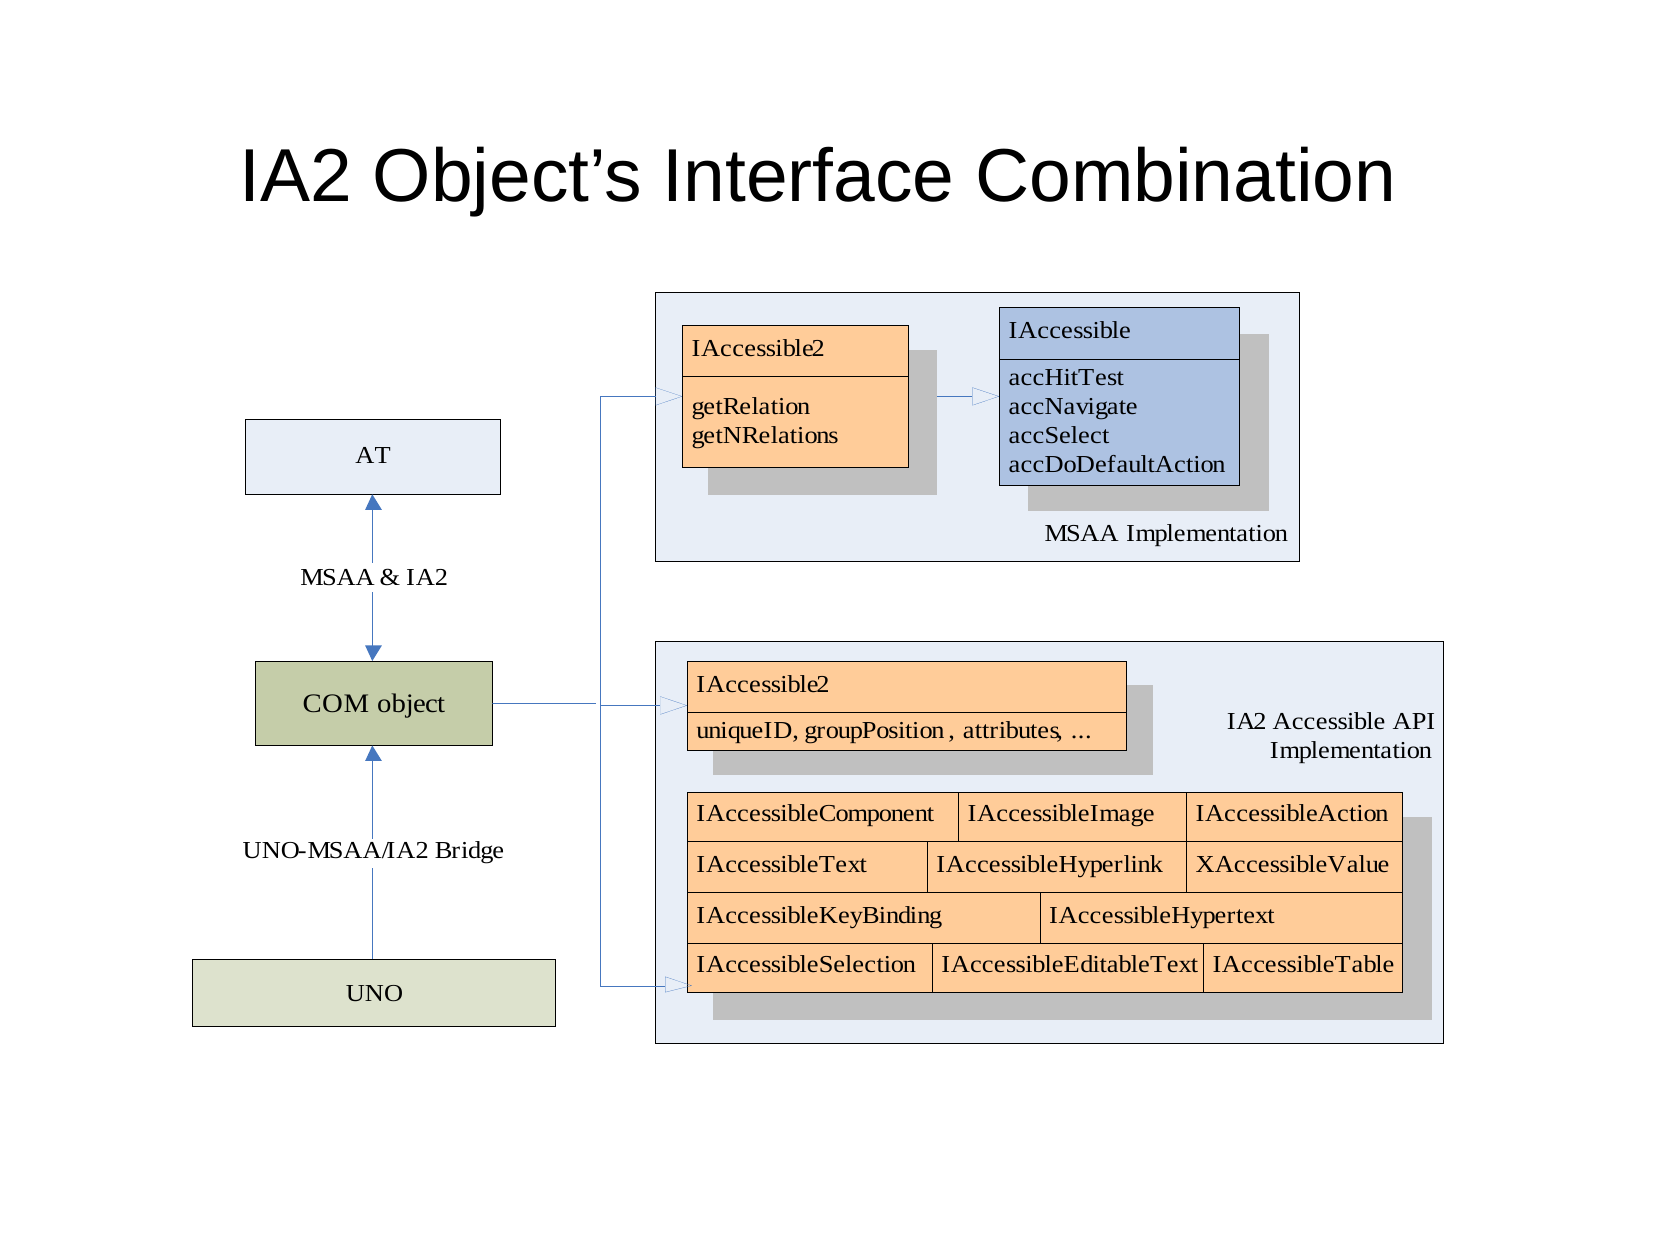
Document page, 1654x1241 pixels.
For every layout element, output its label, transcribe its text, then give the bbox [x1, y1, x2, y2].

chart [187, 287, 1451, 1051]
title IA2 Object’s Interface Combination [225, 125, 1415, 226]
